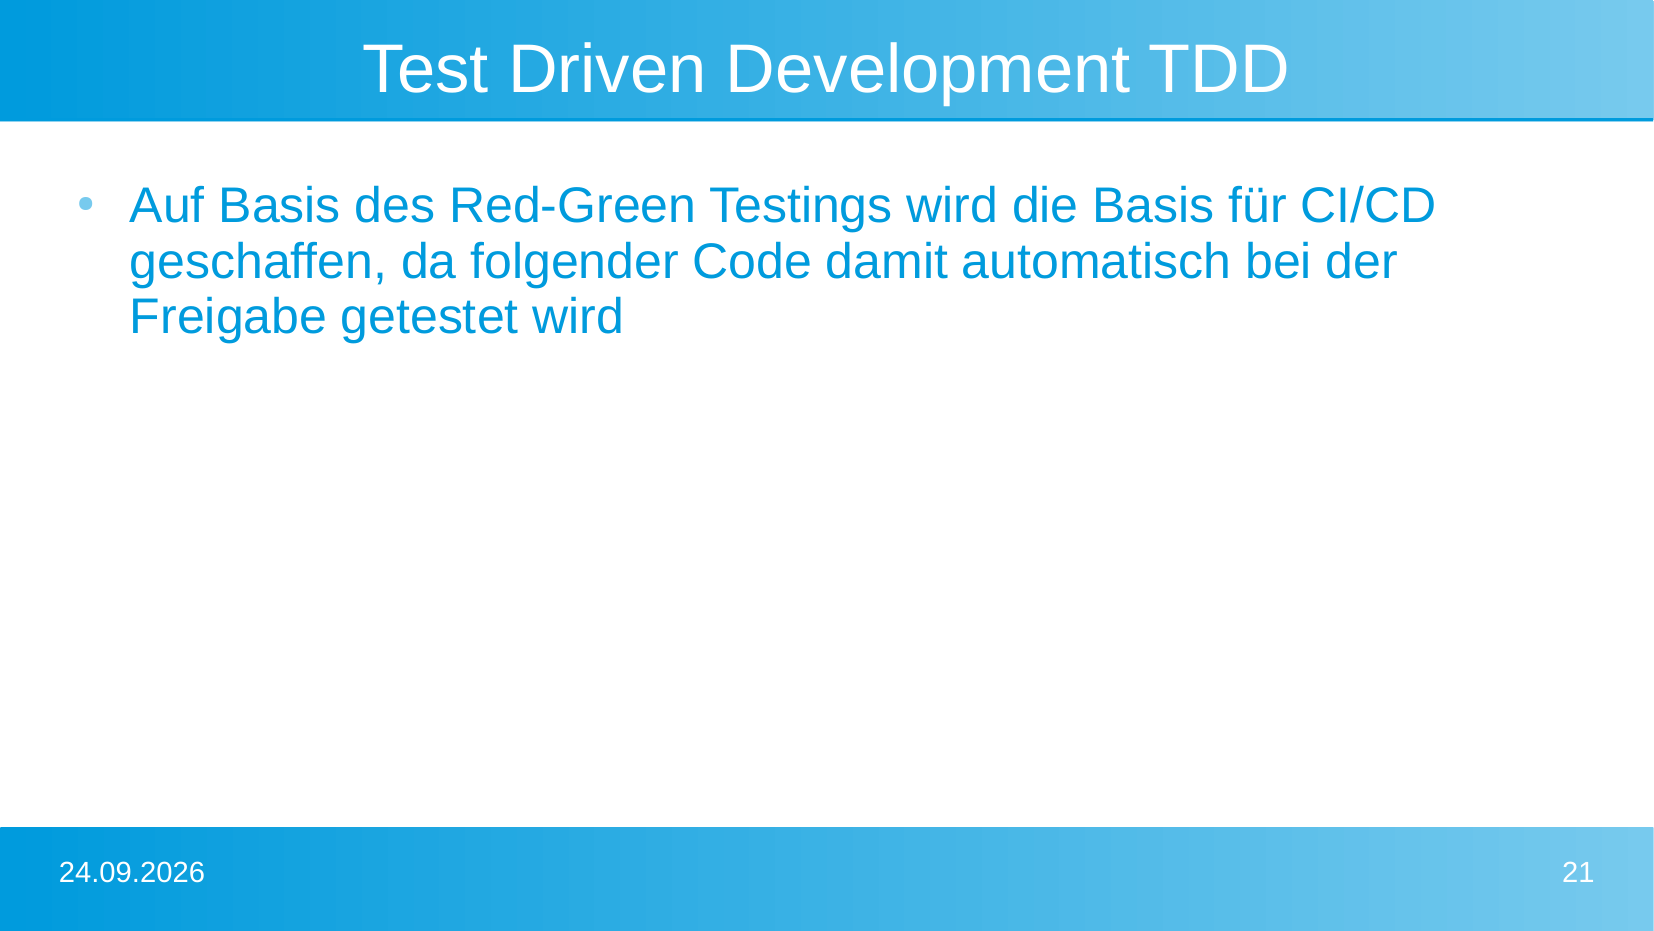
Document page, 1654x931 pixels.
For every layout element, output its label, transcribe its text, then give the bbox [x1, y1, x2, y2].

list Auf Basis des Red-Green Testings wird die Basis für CI/CD geschaffen, da folgender Code damit automatisch bei der Freigabe getestet wird [59, 177, 1595, 768]
title Test Driven Development TDD [59, 29, 1595, 108]
